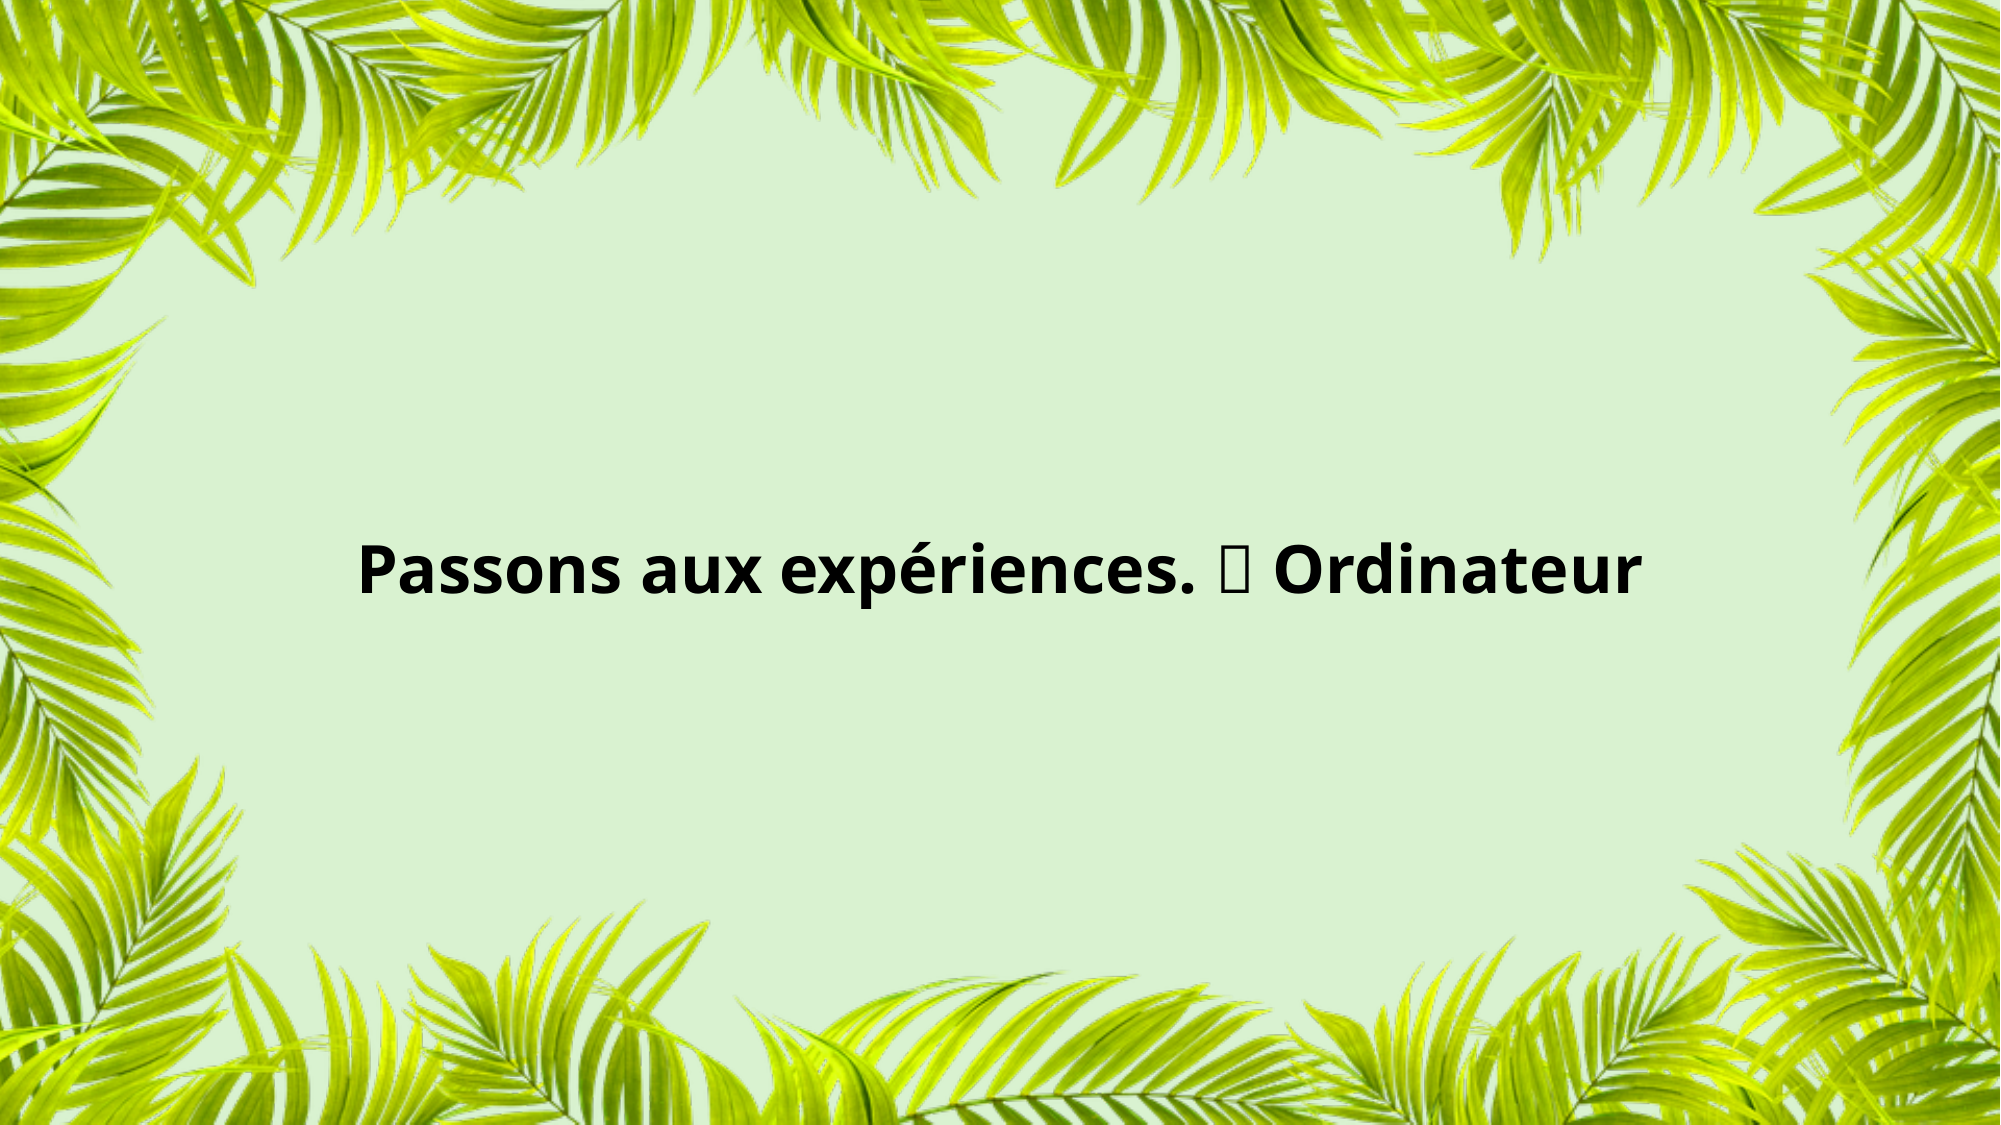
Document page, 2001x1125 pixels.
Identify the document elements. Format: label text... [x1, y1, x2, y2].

text_box Passons aux expériences.  Ordinateur [136, 514, 1864, 615]
picture [0, 0, 2000, 1125]
